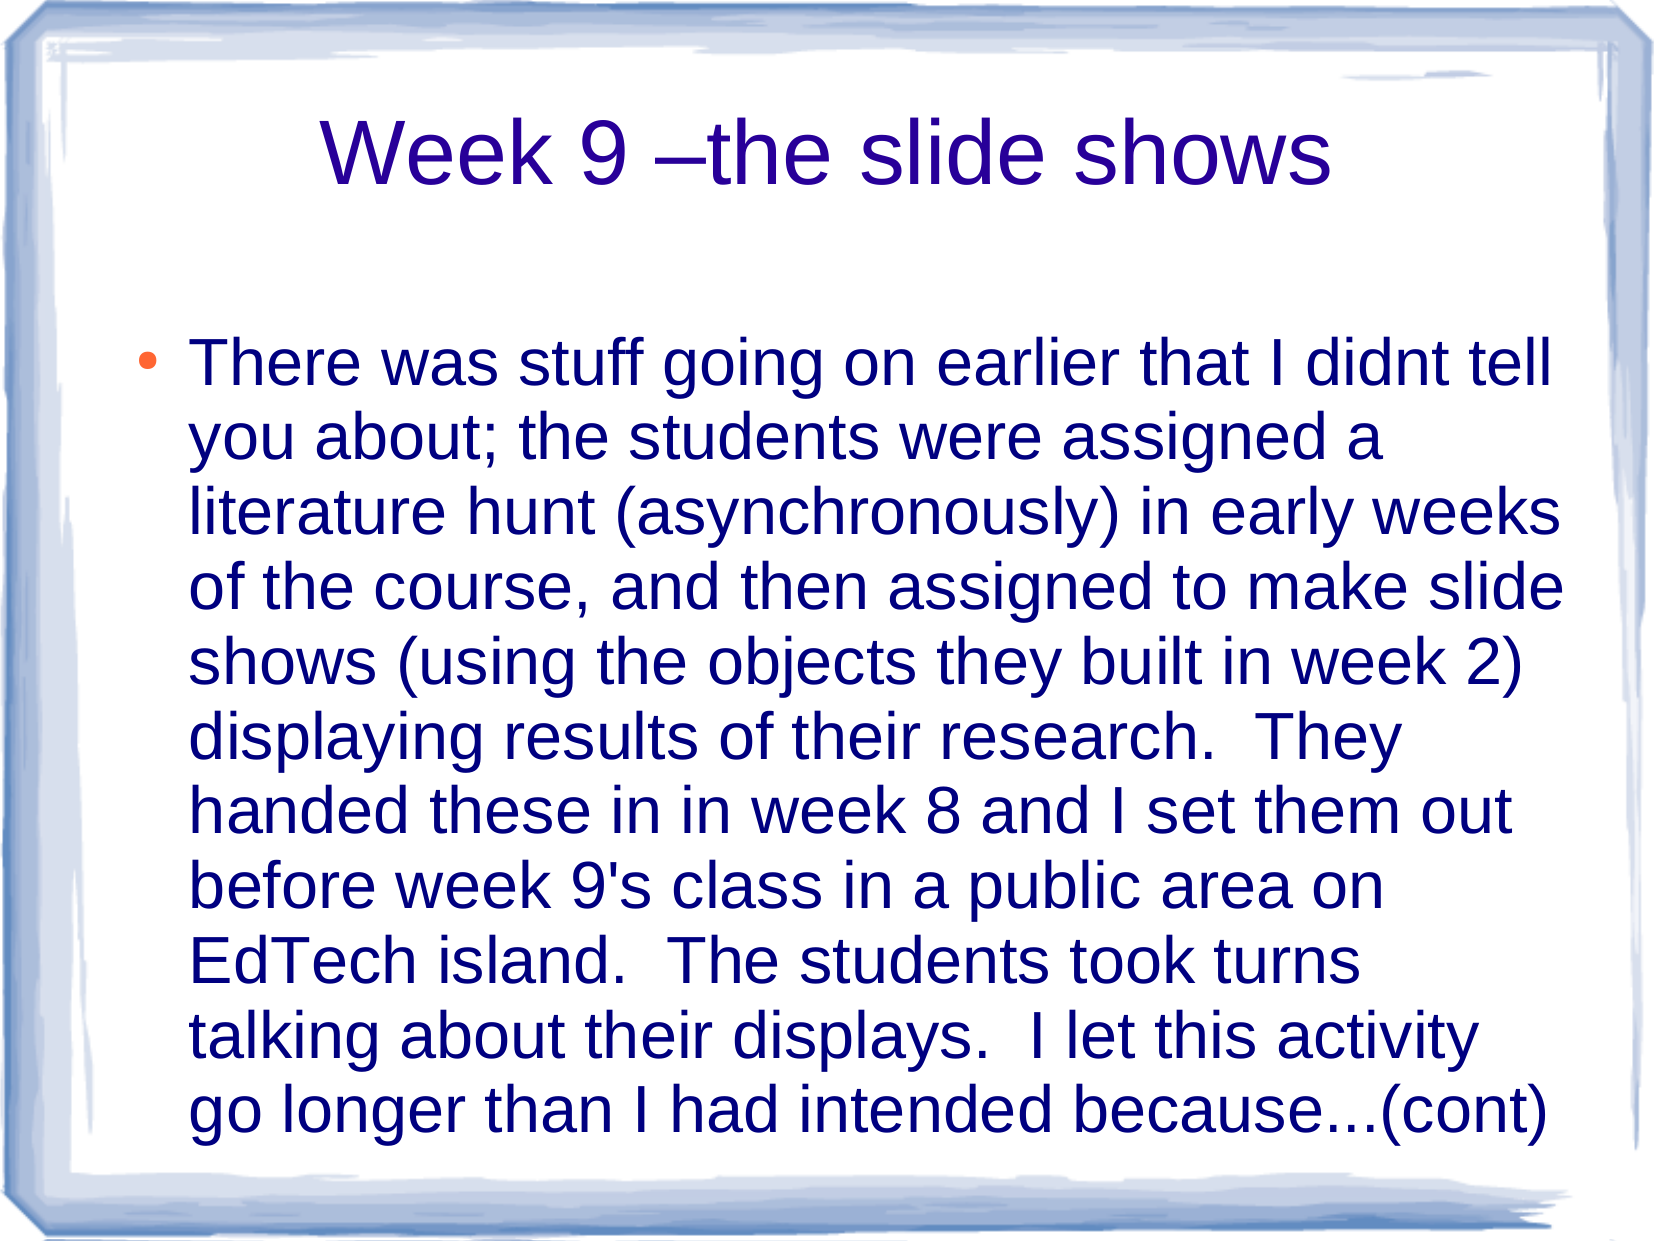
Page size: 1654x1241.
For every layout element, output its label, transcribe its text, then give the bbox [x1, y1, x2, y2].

title Week 9 –the slide shows [82, 56, 1571, 250]
list There was stuff going on earlier that I didnt tell you about; the students were assigned a literature hunt (asynchronously) in early weeks of the course, and then assigned to make slide shows (using the objects they built in week 2) displaying results of their research. They handed these in in week 8 and I set them out before week 9's class in a public area on EdTech island. The students took turns talking about their displays. I let this activity go longer than I had intended because...(cont) [118, 324, 1571, 1148]
picture [0, 0, 1654, 1241]
